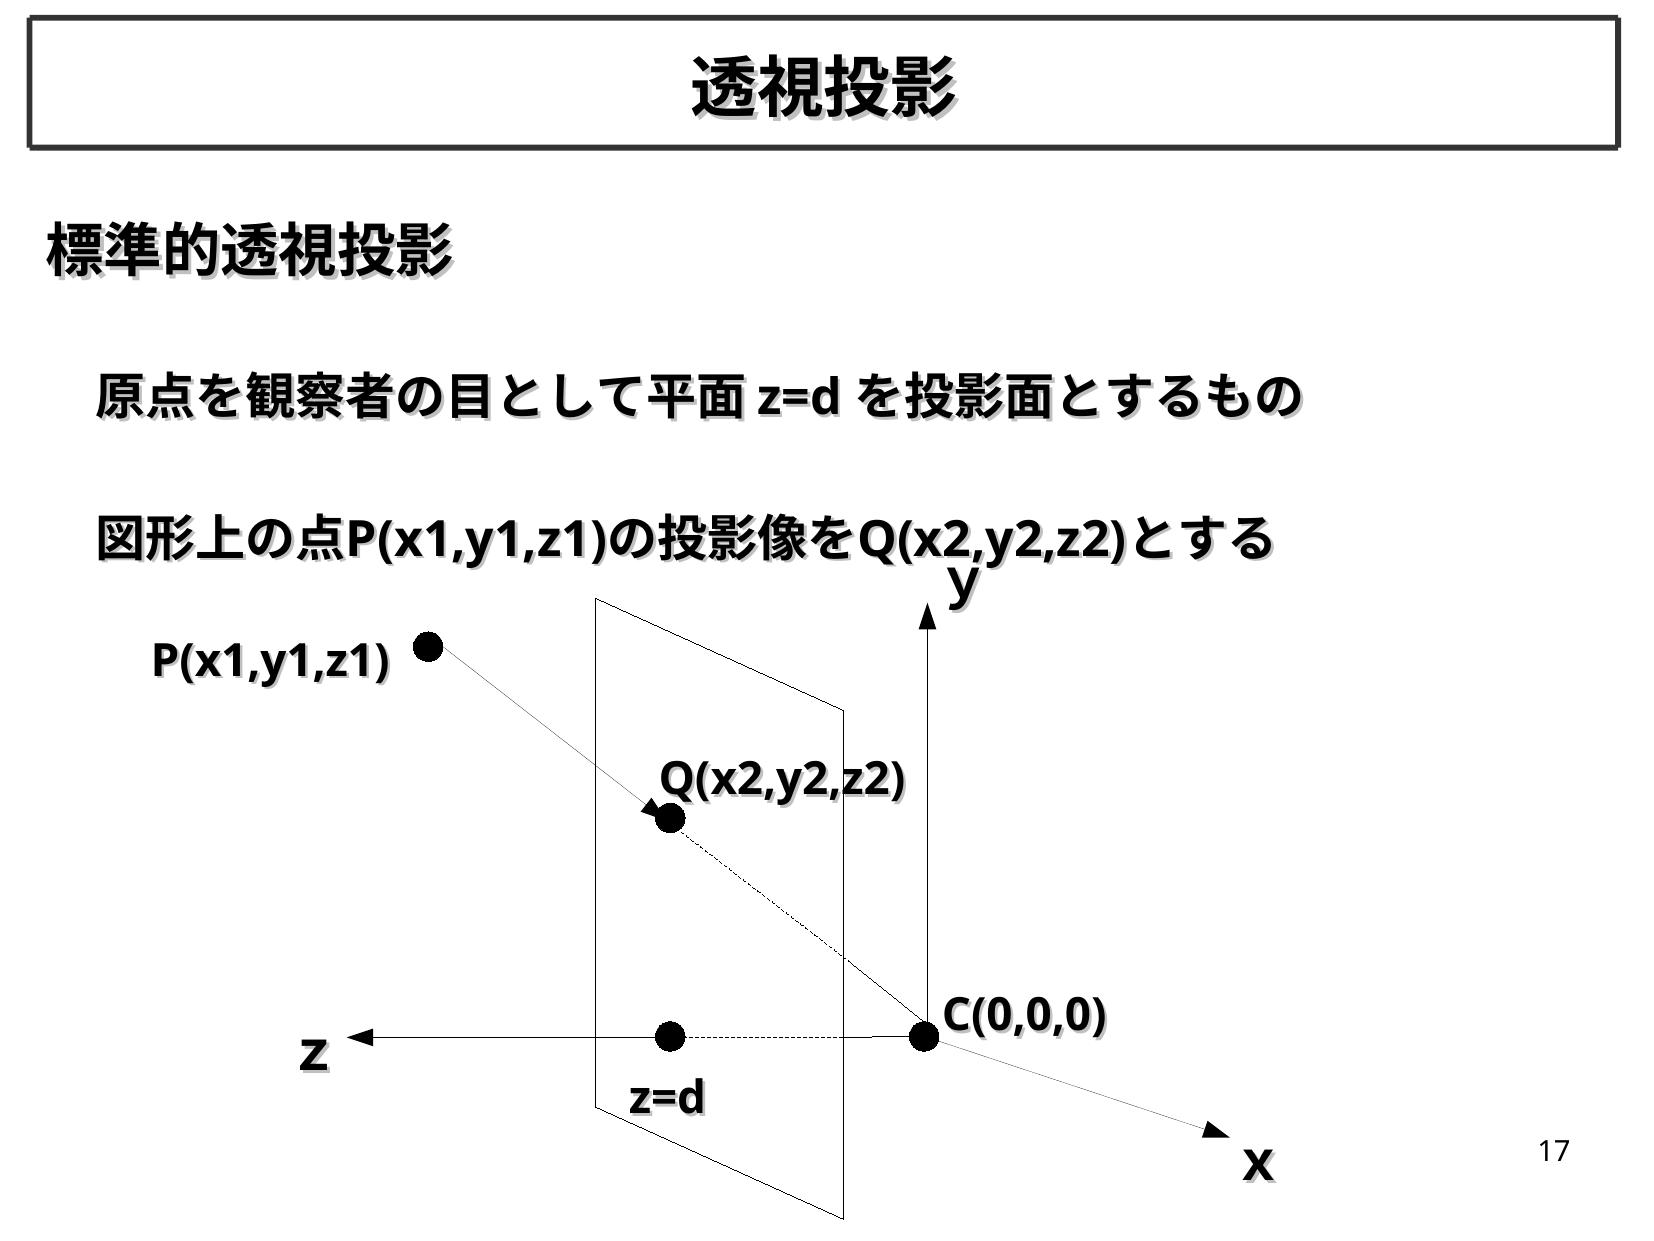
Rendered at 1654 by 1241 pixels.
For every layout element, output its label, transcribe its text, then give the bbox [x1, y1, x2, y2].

text_box [432, 632, 443, 661]
text_box [655, 810, 686, 833]
text_box [655, 1021, 686, 1052]
text_box 透視投影 [29, 17, 1619, 148]
text_box ｘ [1216, 1110, 1300, 1185]
text_box [909, 1021, 936, 1052]
text_box ｚ [271, 1000, 355, 1075]
text_box 標準的透視投影 原点を観察者の目として平面 z=d を投影面とするもの 図形上の点P(x1,y1,z1)の投影像をQ(x2,y2,z2)とする [31, 197, 1212, 490]
text_box C(0,0,0) [927, 974, 1223, 1046]
text_box ｙ [921, 527, 1004, 603]
text_box z=d [614, 1057, 910, 1128]
text_box P(x1,y1,z1) [135, 620, 432, 691]
text_box Q(x2,y2,z2) [643, 738, 939, 810]
